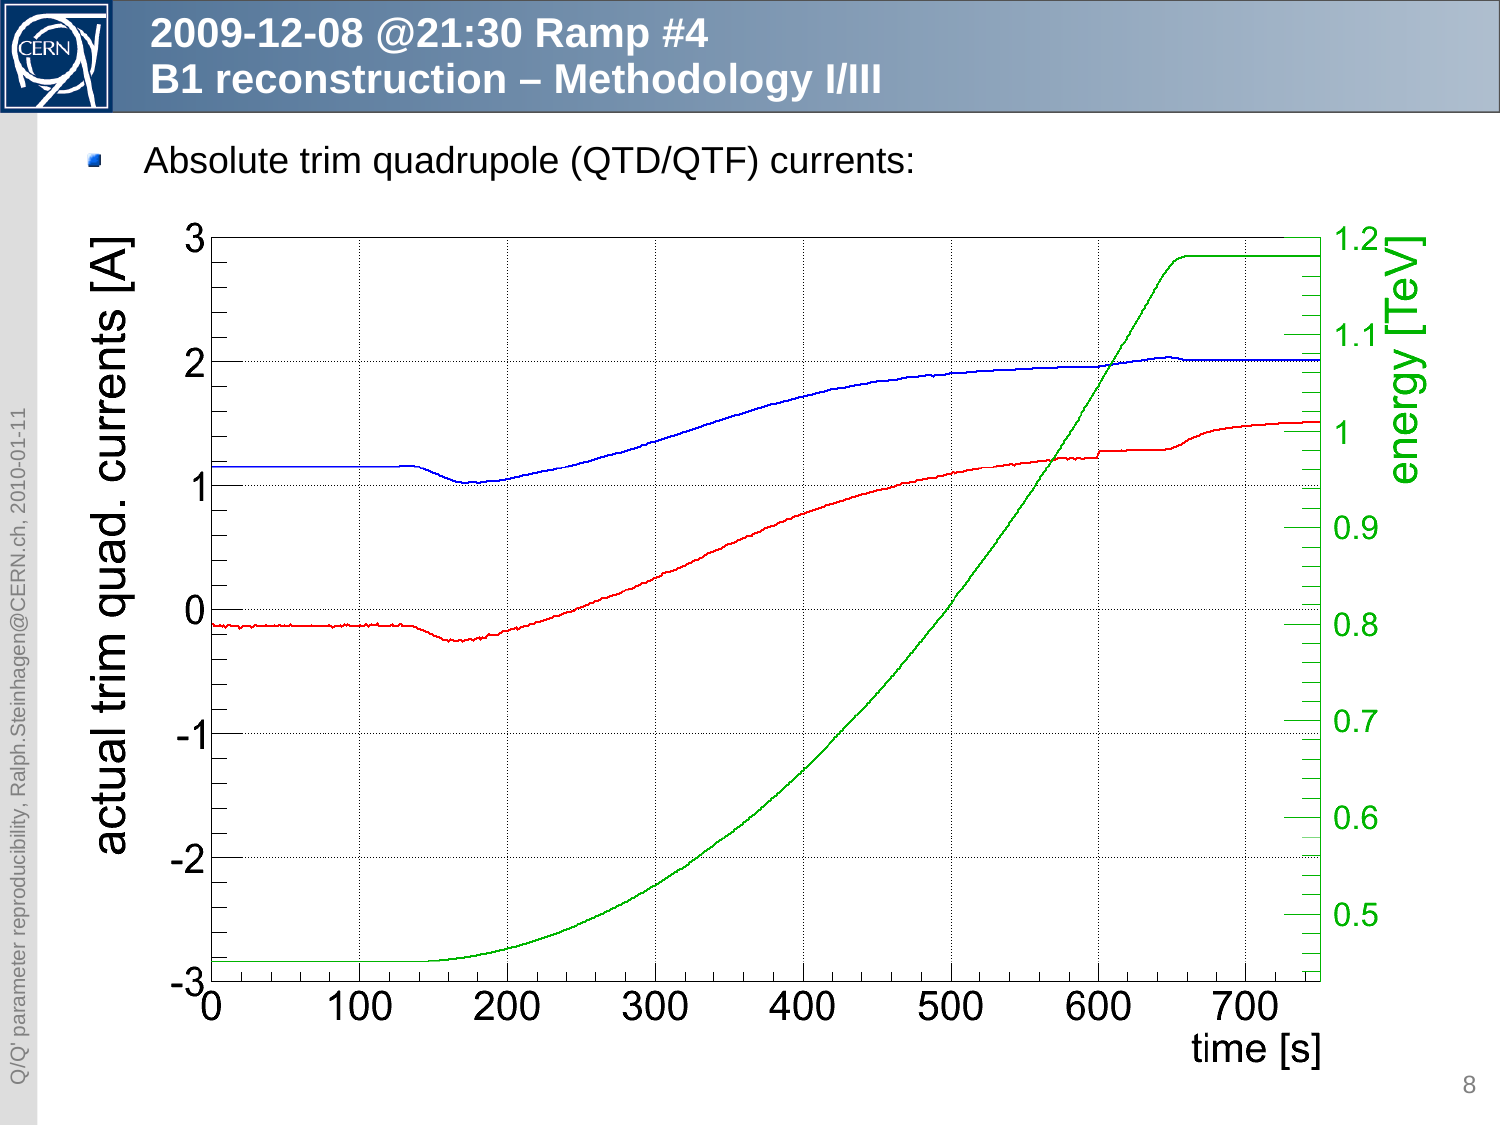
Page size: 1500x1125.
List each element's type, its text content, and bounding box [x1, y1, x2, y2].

picture [73, 220, 1458, 1085]
list Absolute trim quadrupole (QTD/QTF) currents: [87, 137, 1438, 220]
title 2009-12-08 @21:30 Ramp #4 B1 reconstruction – Methodology I/III [150, 7, 1201, 106]
picture [0, 0, 113, 113]
